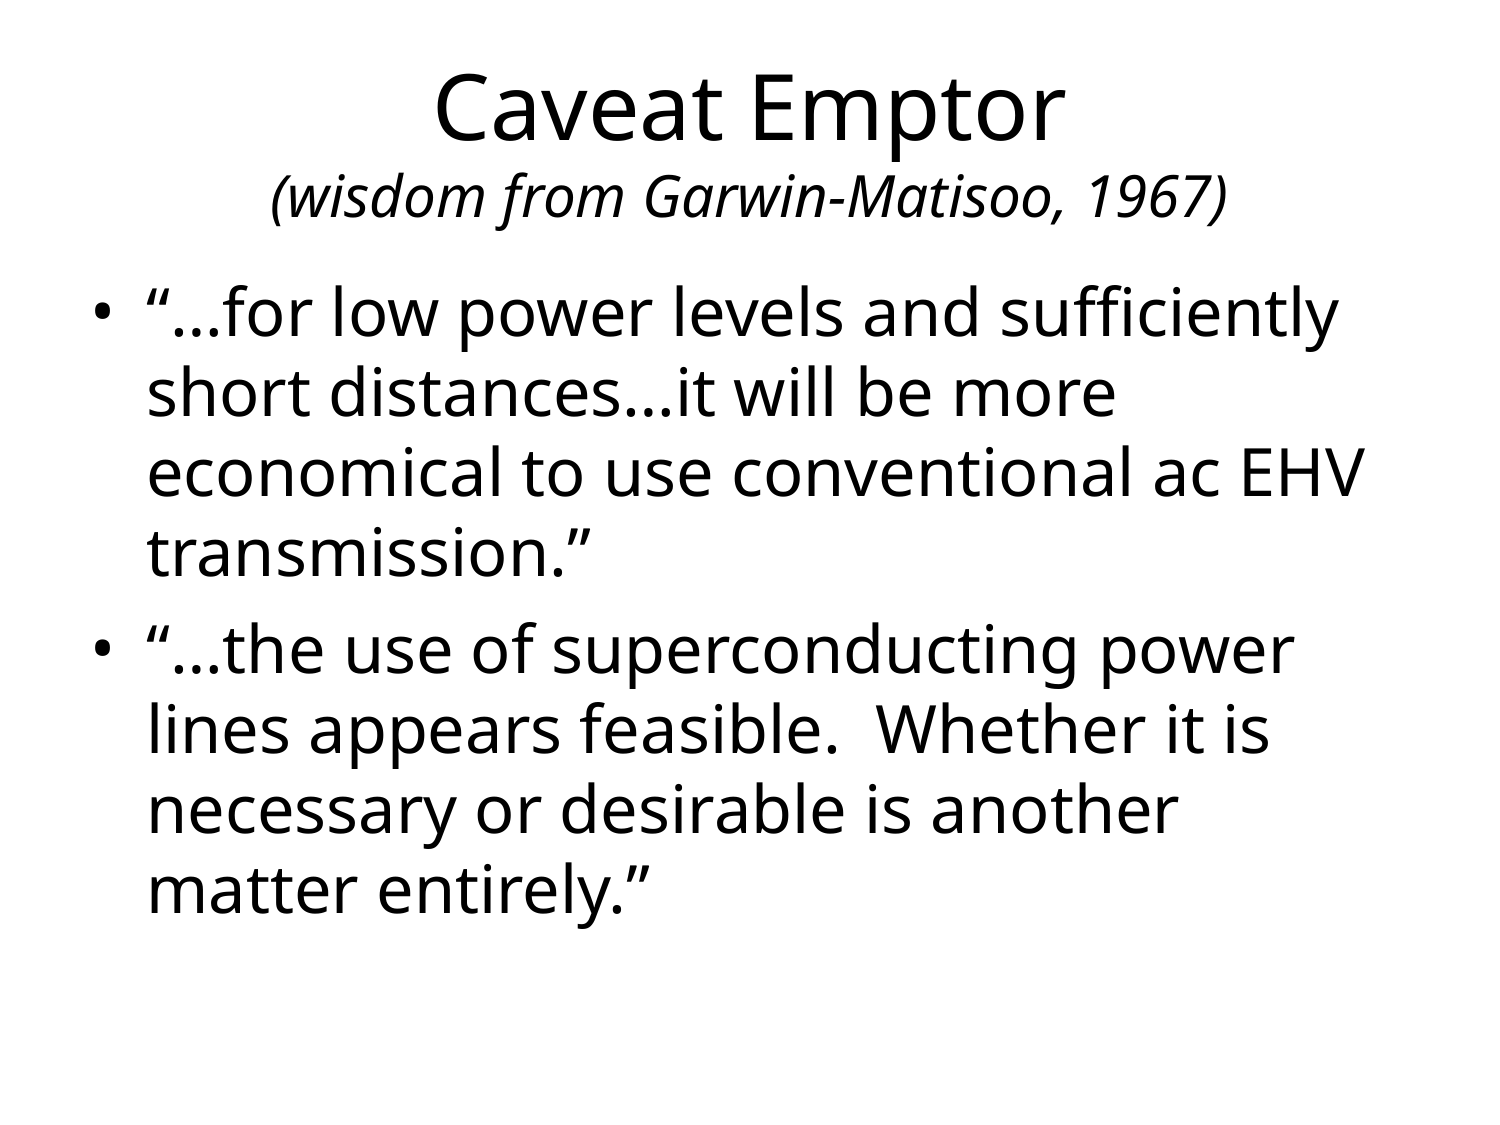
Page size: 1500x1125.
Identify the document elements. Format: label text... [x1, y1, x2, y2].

list “…for low power levels and sufficiently short distances…it will be more economical to use conventional ac EHV transmission.” “…the use of superconducting power lines appears feasible. Whether it is necessary or desirable is another matter entirely.” [75, 262, 1426, 1006]
title Caveat Emptor (wisdom from Garwin-Matisoo, 1967) [75, 41, 1426, 237]
